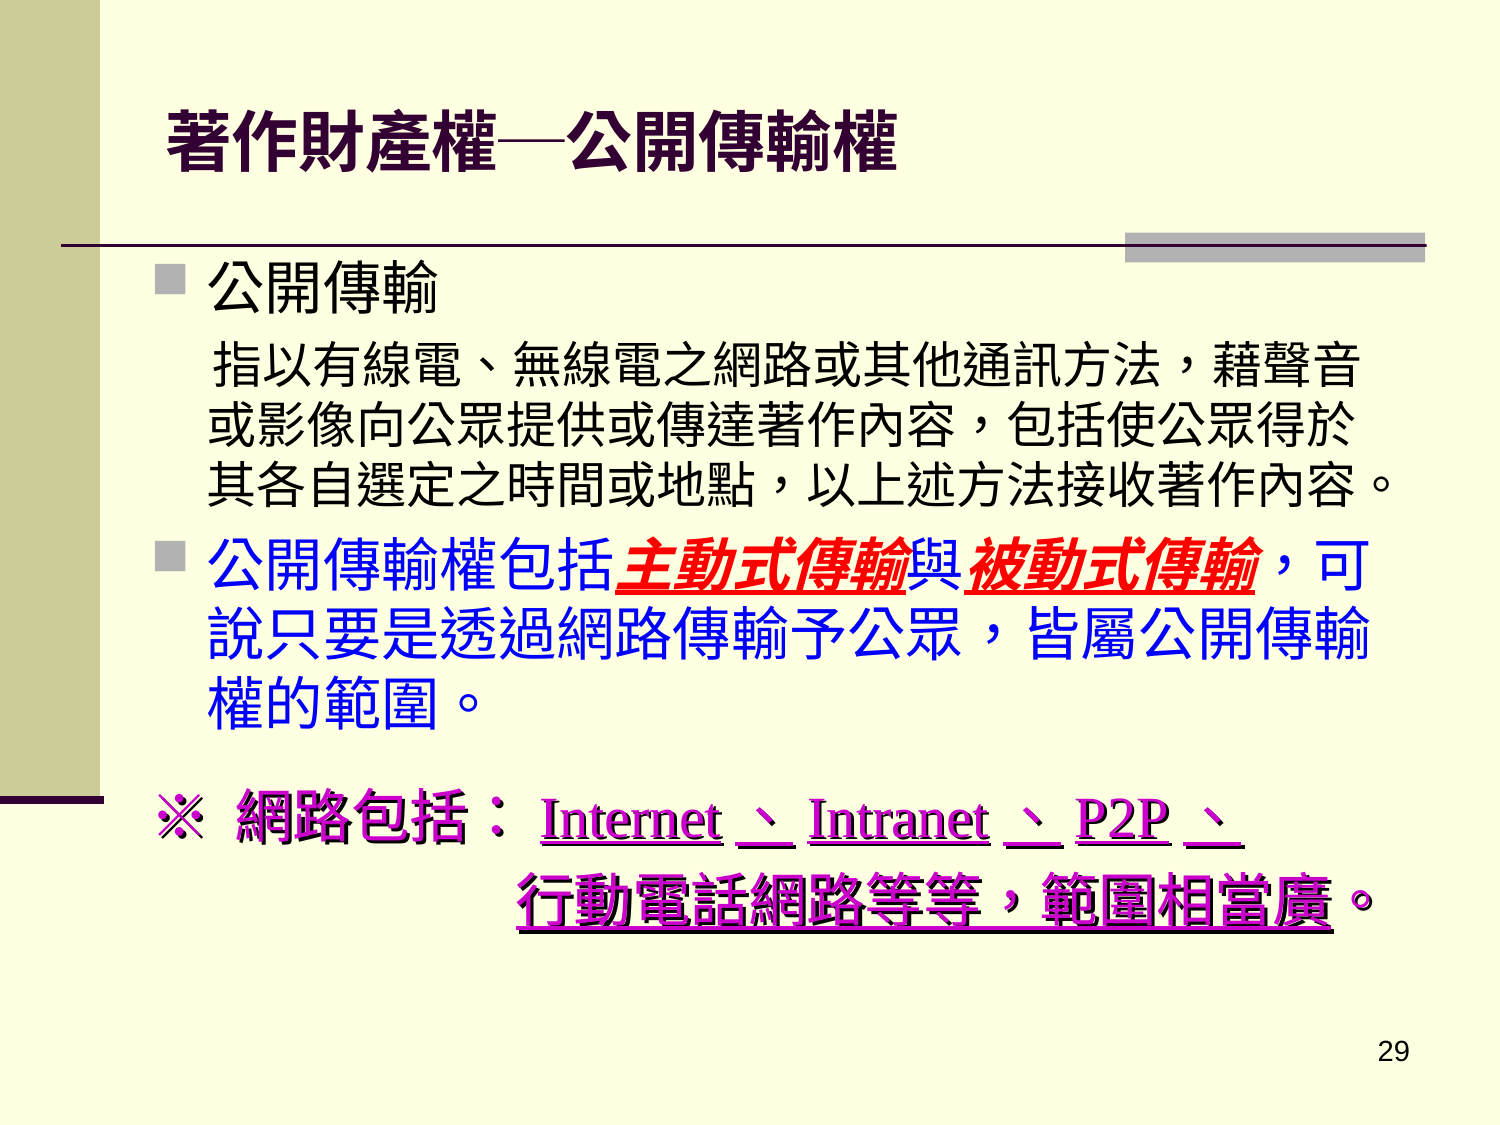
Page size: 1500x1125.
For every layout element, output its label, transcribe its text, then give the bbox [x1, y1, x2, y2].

text_box <編號> [1074, 1024, 1426, 1103]
list 公開傳輸 指以有線電、無線電之網路或其他通訊方法，藉聲音或影像向公眾提供或傳達著作內容，包括使公眾得於其各自選定之時間或地點，以上述方法接收著作內容。 公開傳輸權包括主動式傳輸與被動式傳輸，可說只要是透過網路傳輸予公眾，皆屬公開傳輸權的範圍。 ※網路包括：Internet、Intranet、P2P、 行動電話網路等等，範圍相當廣。 [135, 243, 1411, 1012]
title 著作財產權─公開傳輸權 [150, 45, 1426, 234]
